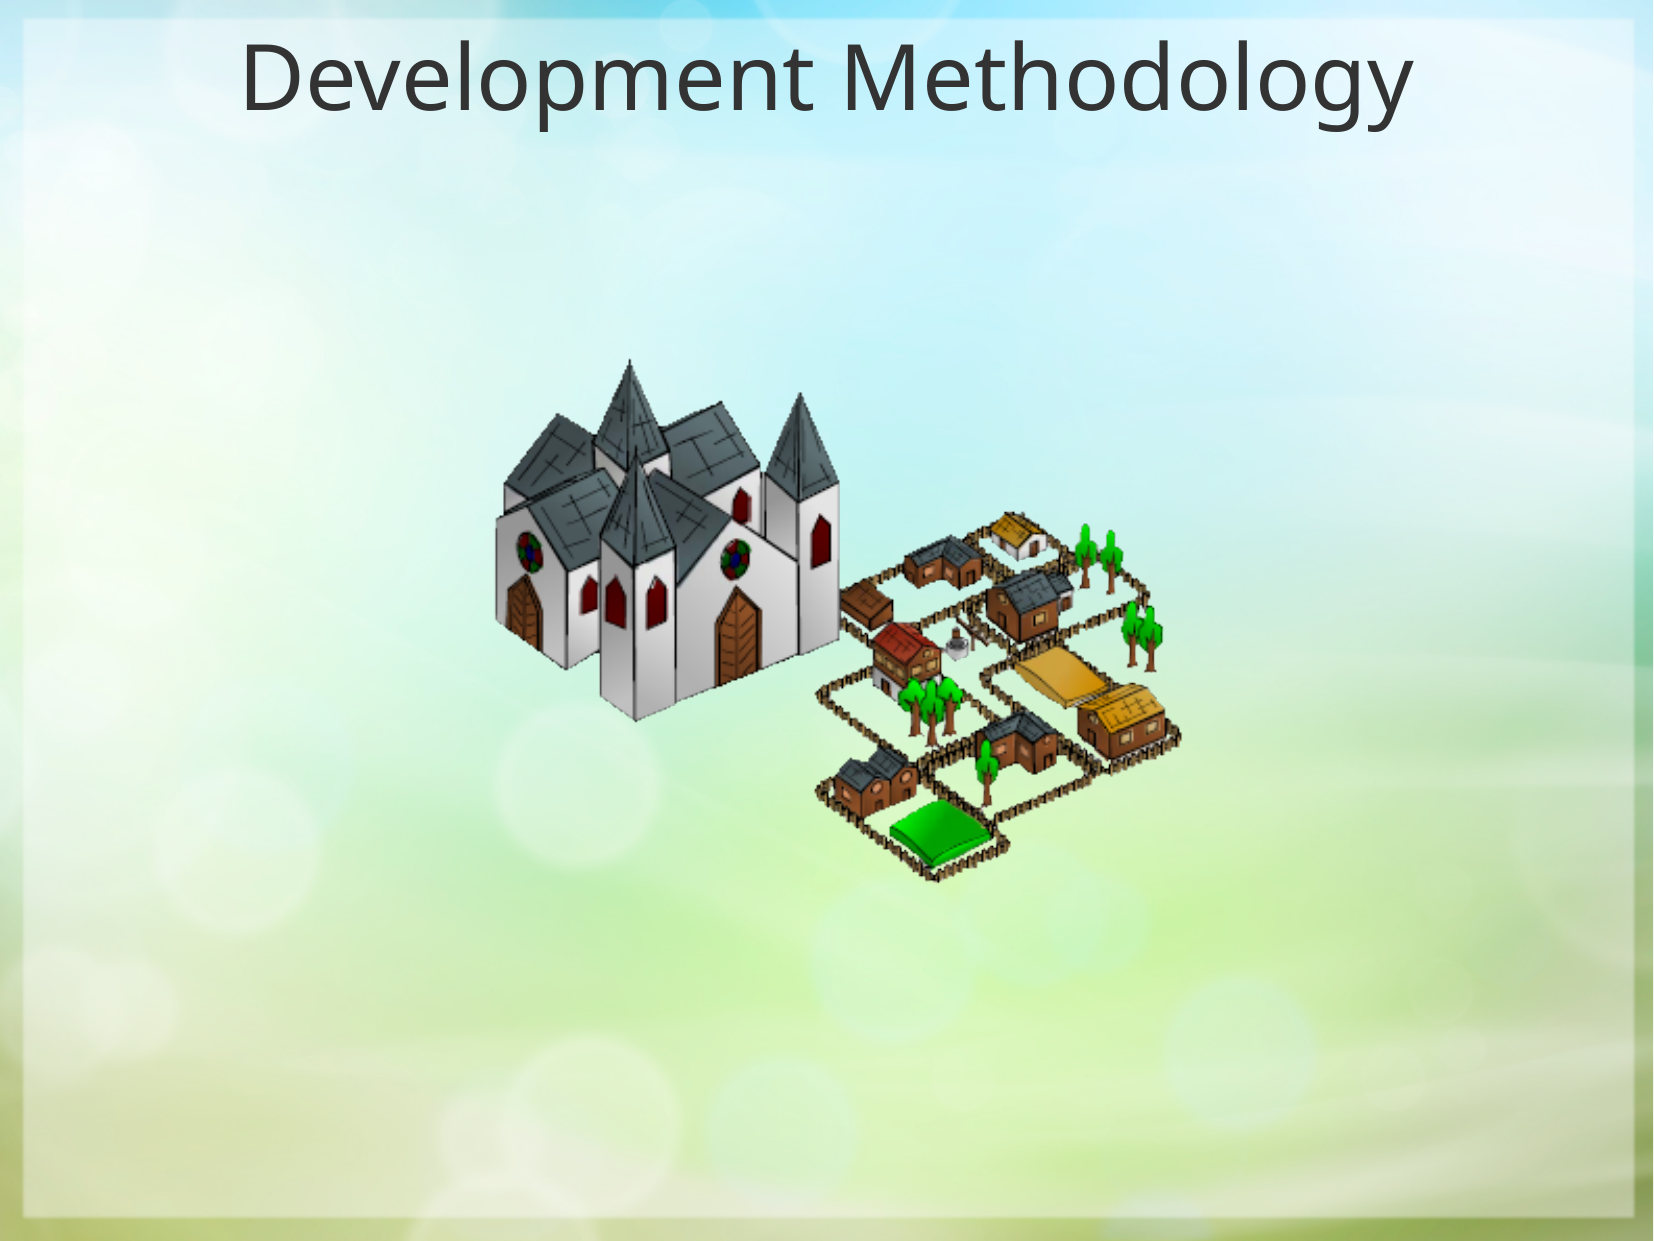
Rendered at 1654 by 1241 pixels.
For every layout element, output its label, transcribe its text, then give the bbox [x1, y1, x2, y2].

picture [0, 0, 1654, 1241]
title Development Methodology [82, 0, 1571, 151]
